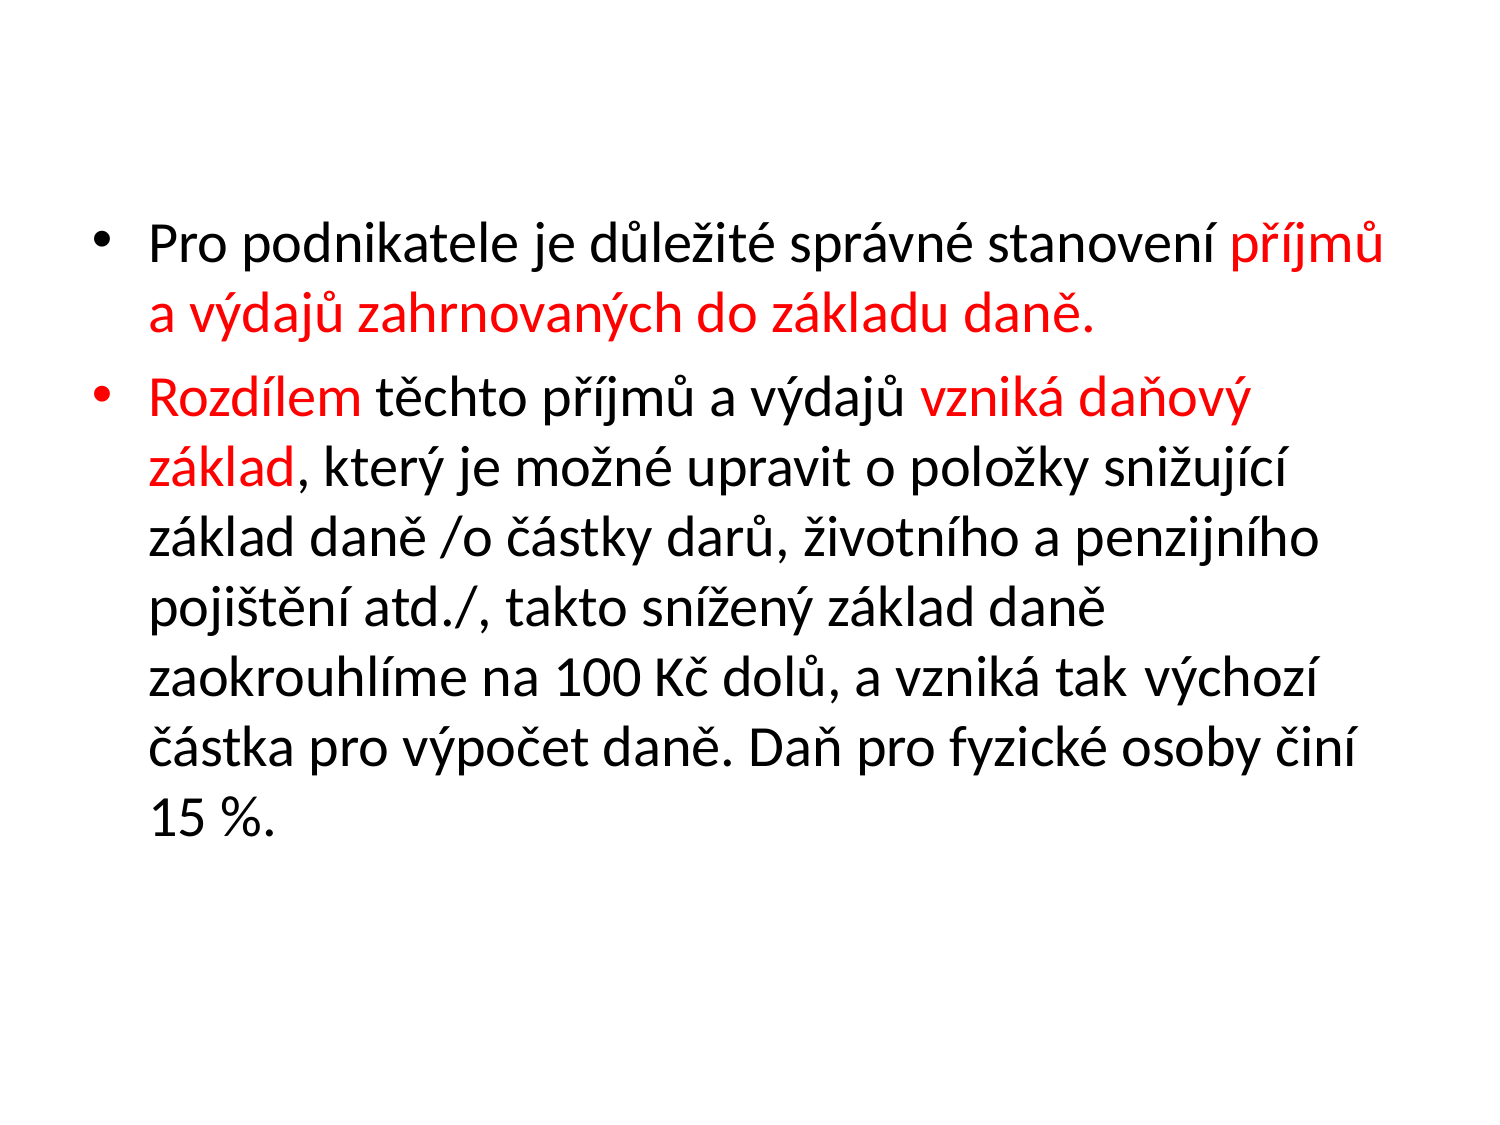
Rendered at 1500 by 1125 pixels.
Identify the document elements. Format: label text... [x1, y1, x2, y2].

list Pro podnikatele je důležité správné stanovení příjmů a výdajů zahrnovaných do základu daně. Rozdílem těchto příjmů a výdajů vzniká daňový základ, který je možné upravit o položky snižující základ daně /o částky darů, životního a penzijního pojištění atd./, takto snížený základ daně zaokrouhlíme na 100 Kč dolů, a vzniká tak výchozí částka pro výpočet daně. Daň pro fyzické osoby činí 15 %. [76, 196, 1427, 939]
